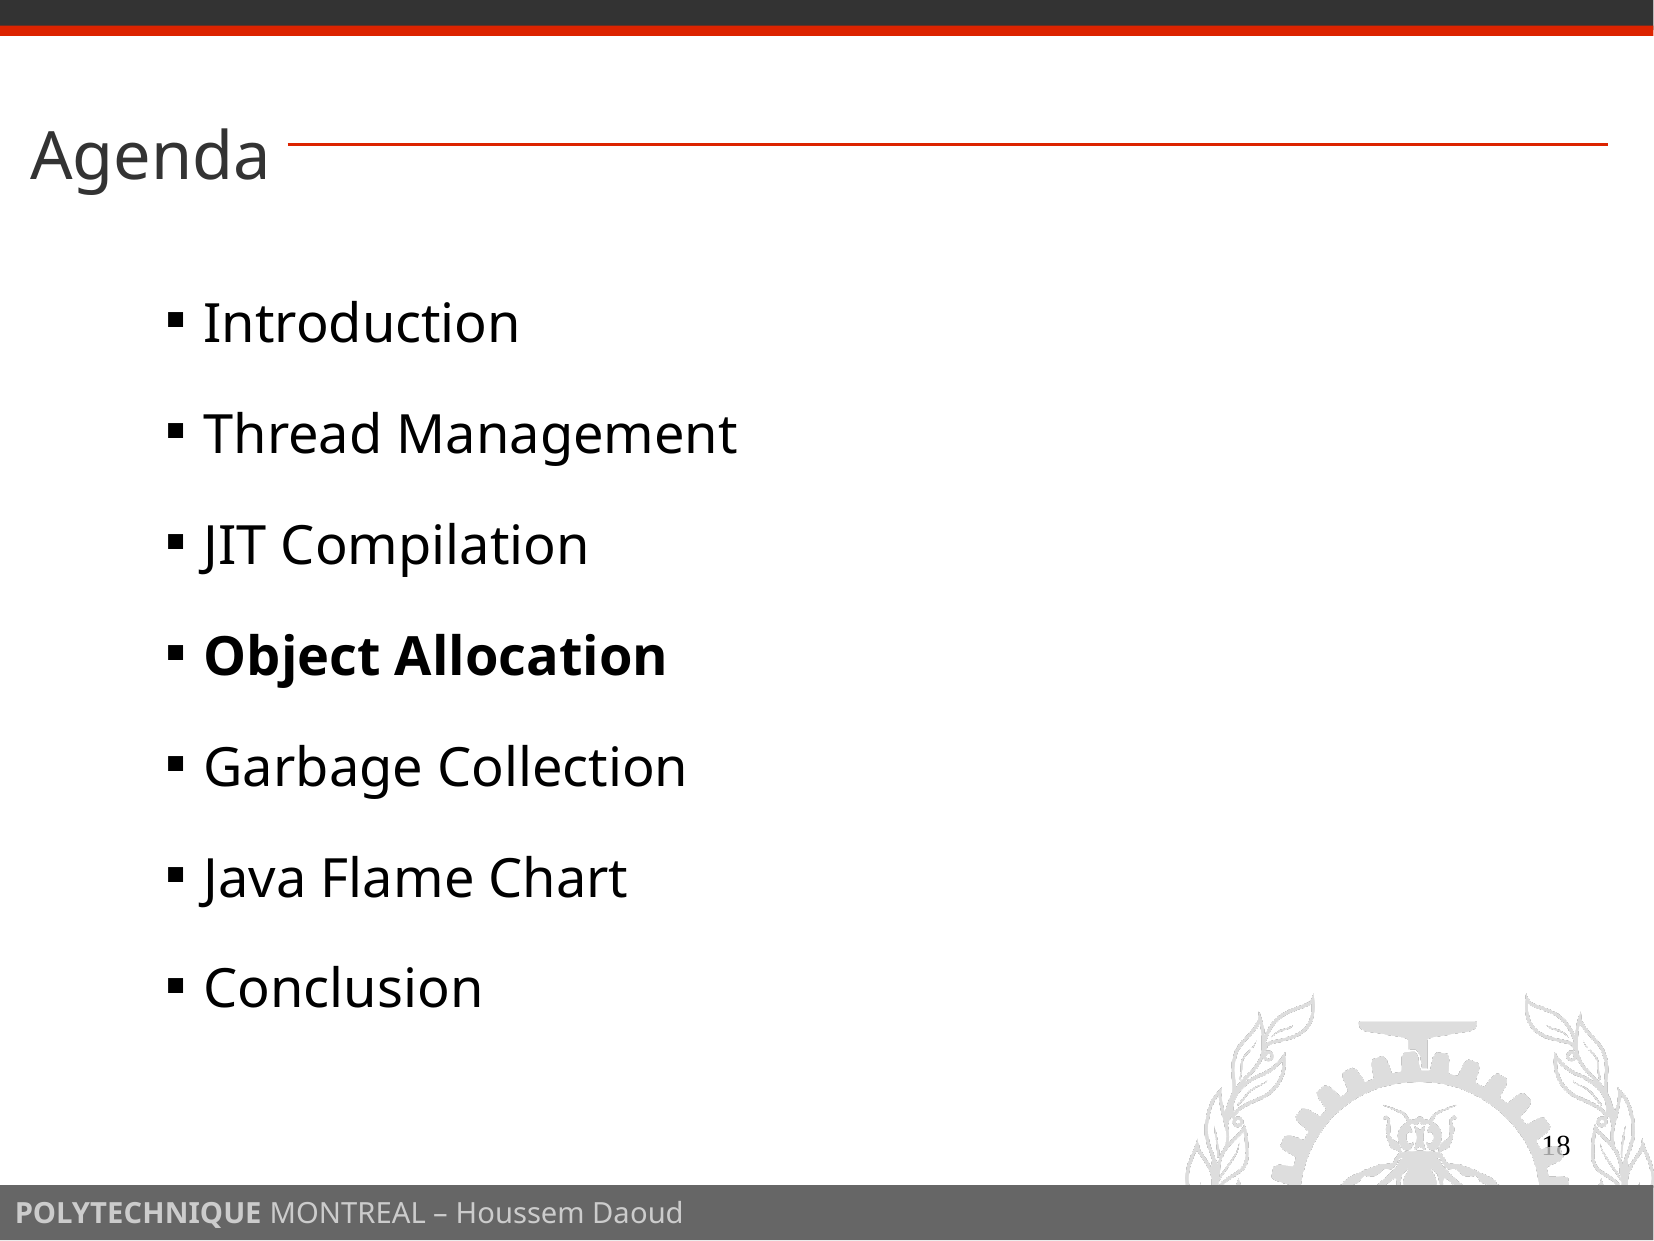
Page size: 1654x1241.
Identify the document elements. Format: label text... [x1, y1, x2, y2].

picture [1185, 968, 1654, 1185]
text_box Agenda [30, 60, 1561, 203]
text_box [0, 0, 1654, 36]
text_box POLYTECHNIQUE MONTREAL – Houssem Daoud [0, 1185, 1654, 1241]
text_box Introduction Thread Management JIT Compilation Object Allocation Garbage Collection Java Flame Chart Conclusion [168, 280, 1519, 991]
